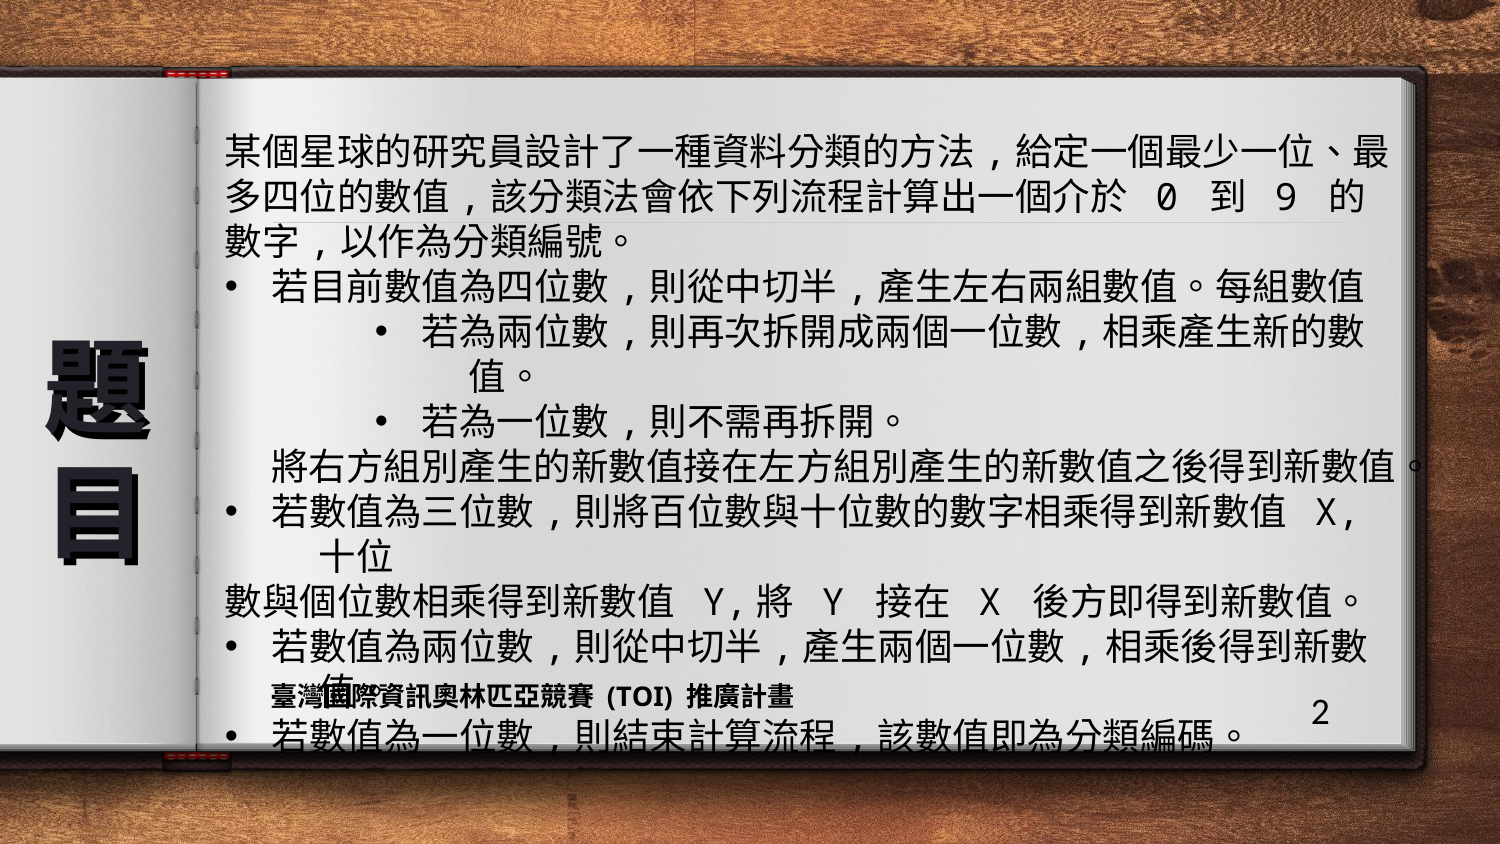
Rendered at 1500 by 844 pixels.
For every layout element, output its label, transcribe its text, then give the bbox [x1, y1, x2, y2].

text_box 某個星球的研究員設計了一種資料分類的方法,給定一個最少一位、最多四位的數值,該分類法會依下列流程計算出一個介於 0 到 9 的數字,以作為分類編號。 若目前數值為四位數,則從中切半,產生左右兩組數值。每組數值 若為兩位數,則再次拆開成兩個一位數,相乘產生新的數值。 若為一位數,則不需再拆開。 將右方組別產生的新數值接在左方組別產生的新數值之後得到新數值。 若數值為三位數,則將百位數與十位數的數字相乘得到新數值 X,十位 數與個位數相乘得到新數值 Y,將 Y 接在 X 後方即得到新數值。 若數值為兩位數,則從中切半,產生兩個一位數,相乘後得到新數值。 若數值為一位數,則結束計算流程,該數值即為分類編碼。 [209, 75, 1416, 637]
title 題 目 [28, 306, 209, 552]
text_box [1295, 672, 1386, 737]
